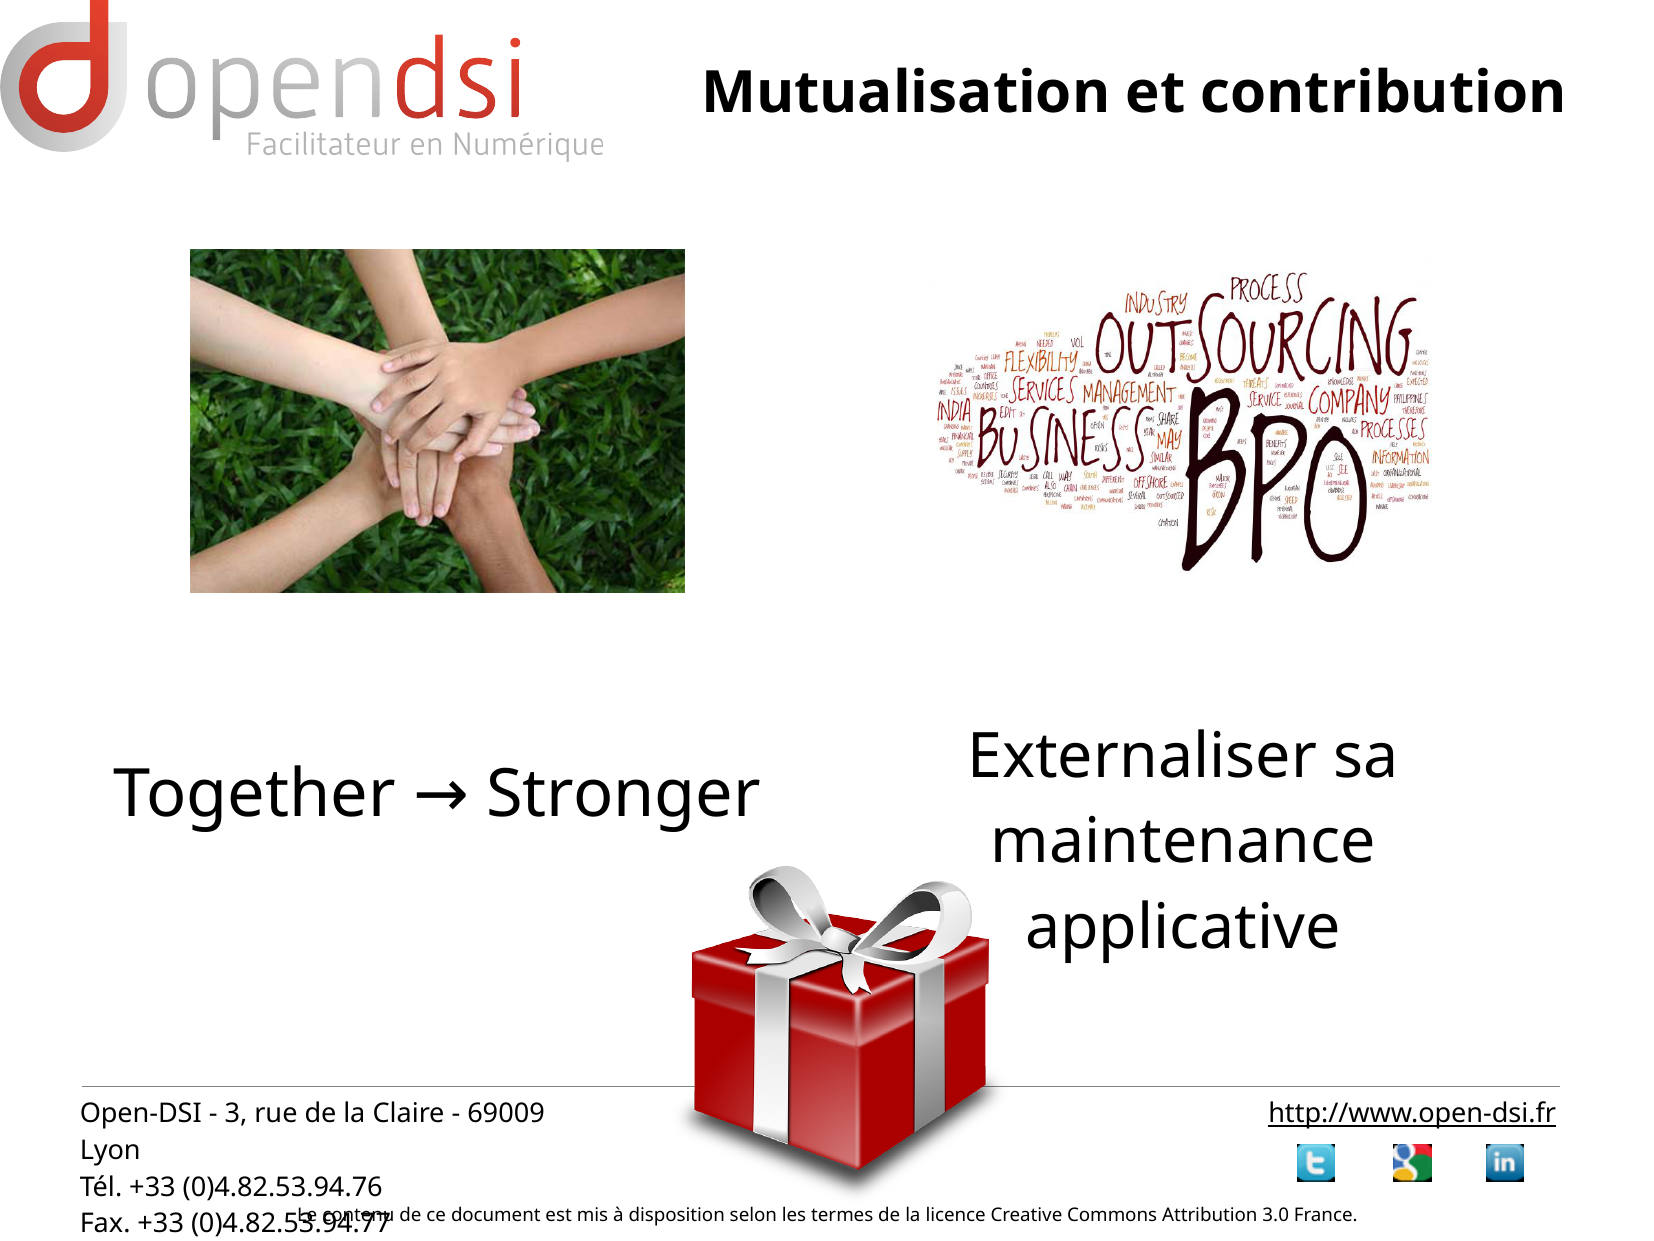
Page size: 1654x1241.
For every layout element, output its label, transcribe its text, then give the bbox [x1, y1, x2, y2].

title Mutualisation et contribution [614, 13, 1654, 166]
picture [190, 249, 685, 593]
picture [1486, 1144, 1524, 1173]
picture [1297, 1144, 1335, 1182]
picture [0, 0, 603, 162]
list Externaliser sa maintenance applicative [828, 624, 1539, 968]
picture [667, 815, 1040, 1205]
picture [1486, 1177, 1524, 1182]
list Together → Stronger [82, 624, 793, 968]
picture [925, 249, 1441, 593]
picture [1393, 1144, 1432, 1182]
